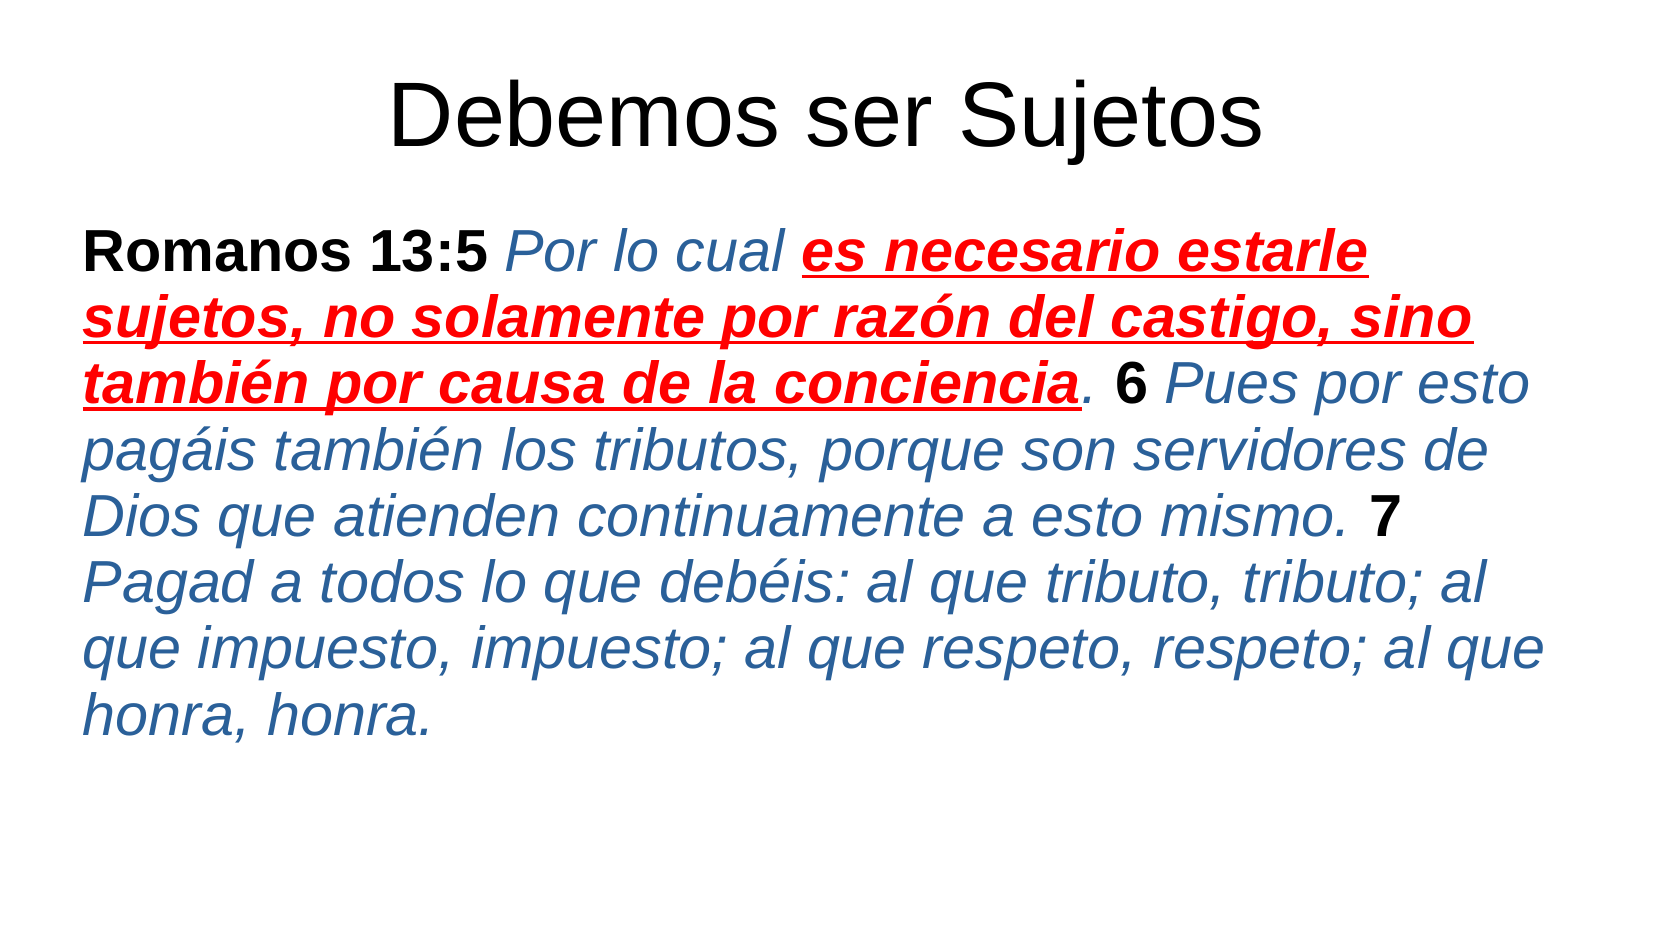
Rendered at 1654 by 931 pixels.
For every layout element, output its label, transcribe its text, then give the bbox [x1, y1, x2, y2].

list Romanos 13:5 Por lo cual es necesario estarle sujetos, no solamente por razón del castigo, sino también por causa de la conciencia. 6 Pues por esto pagáis también los tributos, porque son servidores de Dios que atienden continuamente a esto mismo. 7 ​Pagad a todos lo que debéis: al que tributo, tributo; al que impuesto, impuesto; al que respeto, respeto; al que honra, honra. [82, 217, 1571, 758]
title Debemos ser Sujetos [82, 37, 1571, 193]
